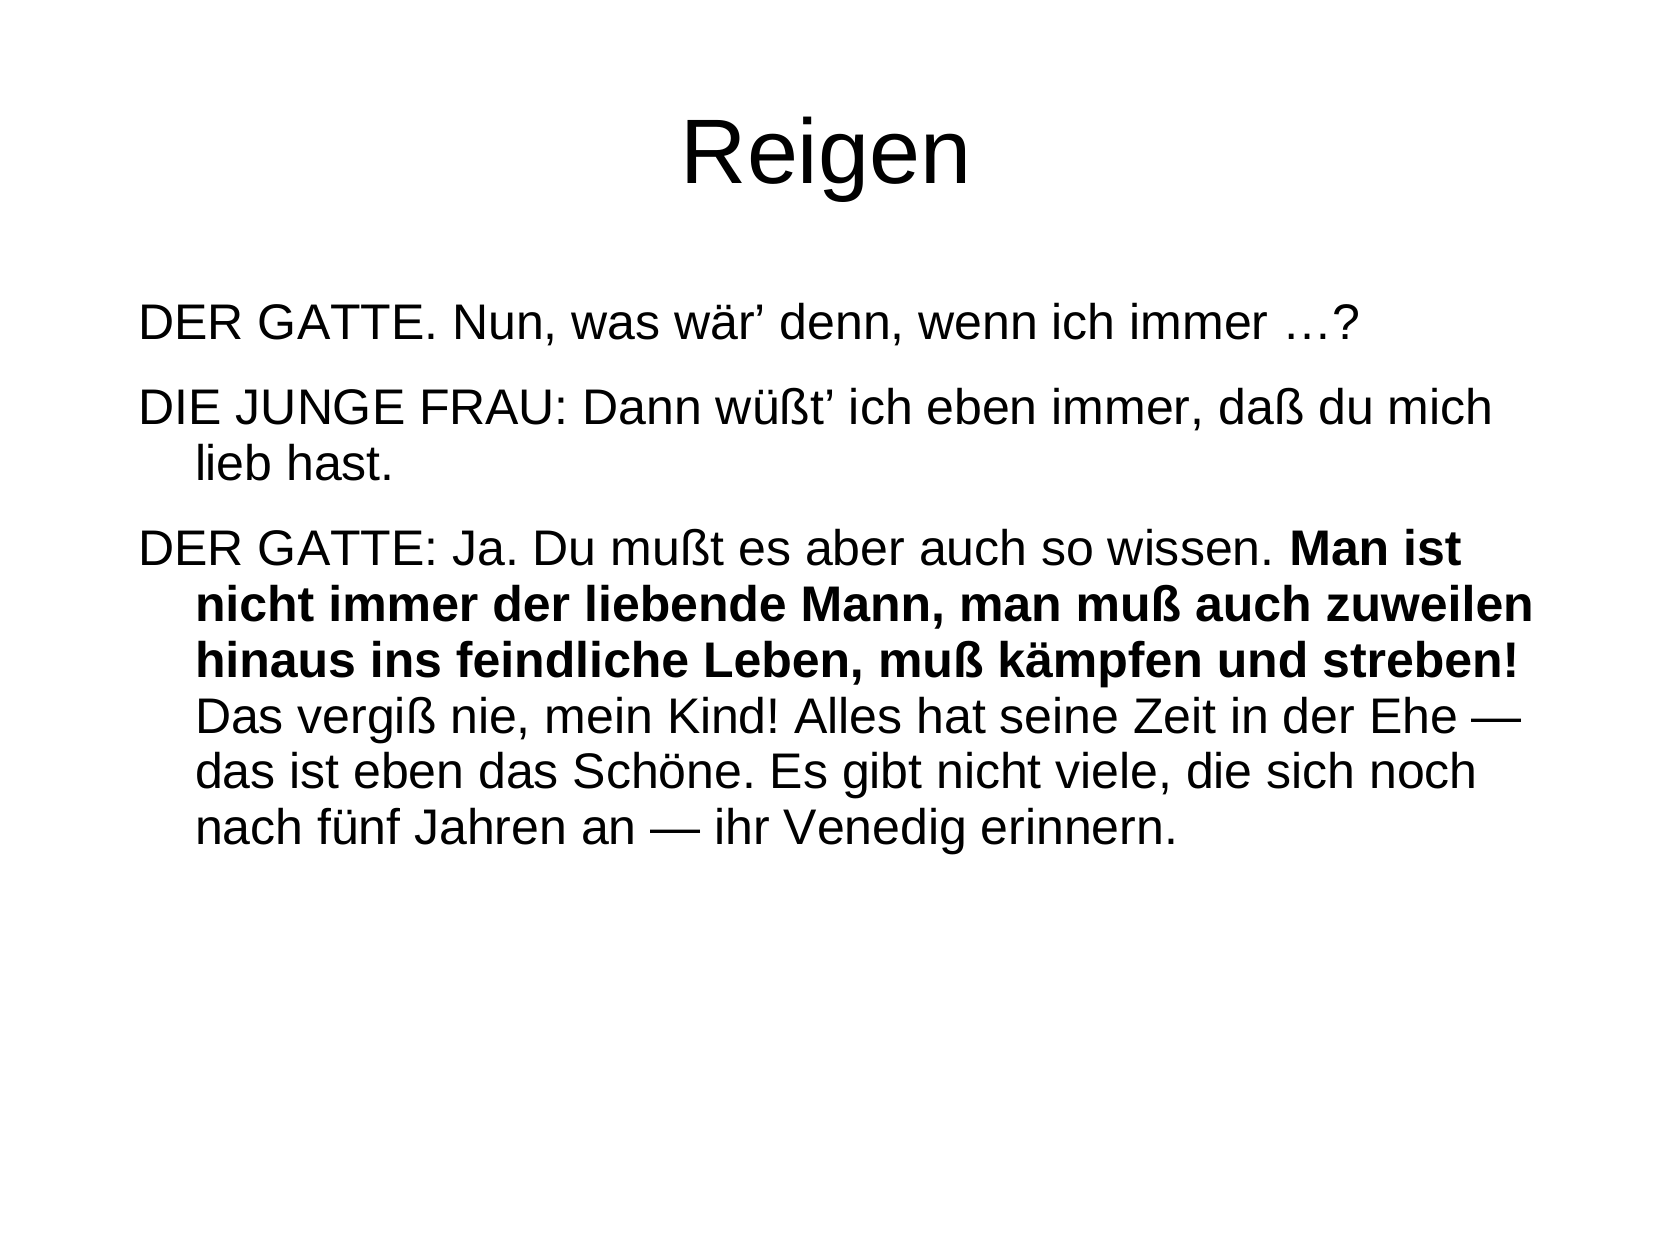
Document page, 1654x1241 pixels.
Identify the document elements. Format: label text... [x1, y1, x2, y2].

list DER GATTE. Nun, was wär’ denn, wenn ich immer …? DIE JUNGE FRAU: Dann wüßt’ ich eben immer, daß du mich lieb hast. DER GATTE: Ja. Du mußt es aber auch so wissen. Man ist nicht immer der liebende Mann, man muß auch zuweilen hinaus ins feindliche Leben, muß kämpfen und streben! Das vergiß nie, mein Kind! Alles hat seine Zeit in der Ehe — das ist eben das Schöne. Es gibt nicht viele, die sich noch nach fünf Jahren an — ihr Venedig erinnern. [82, 290, 1571, 1108]
title Reigen [82, 49, 1571, 256]
